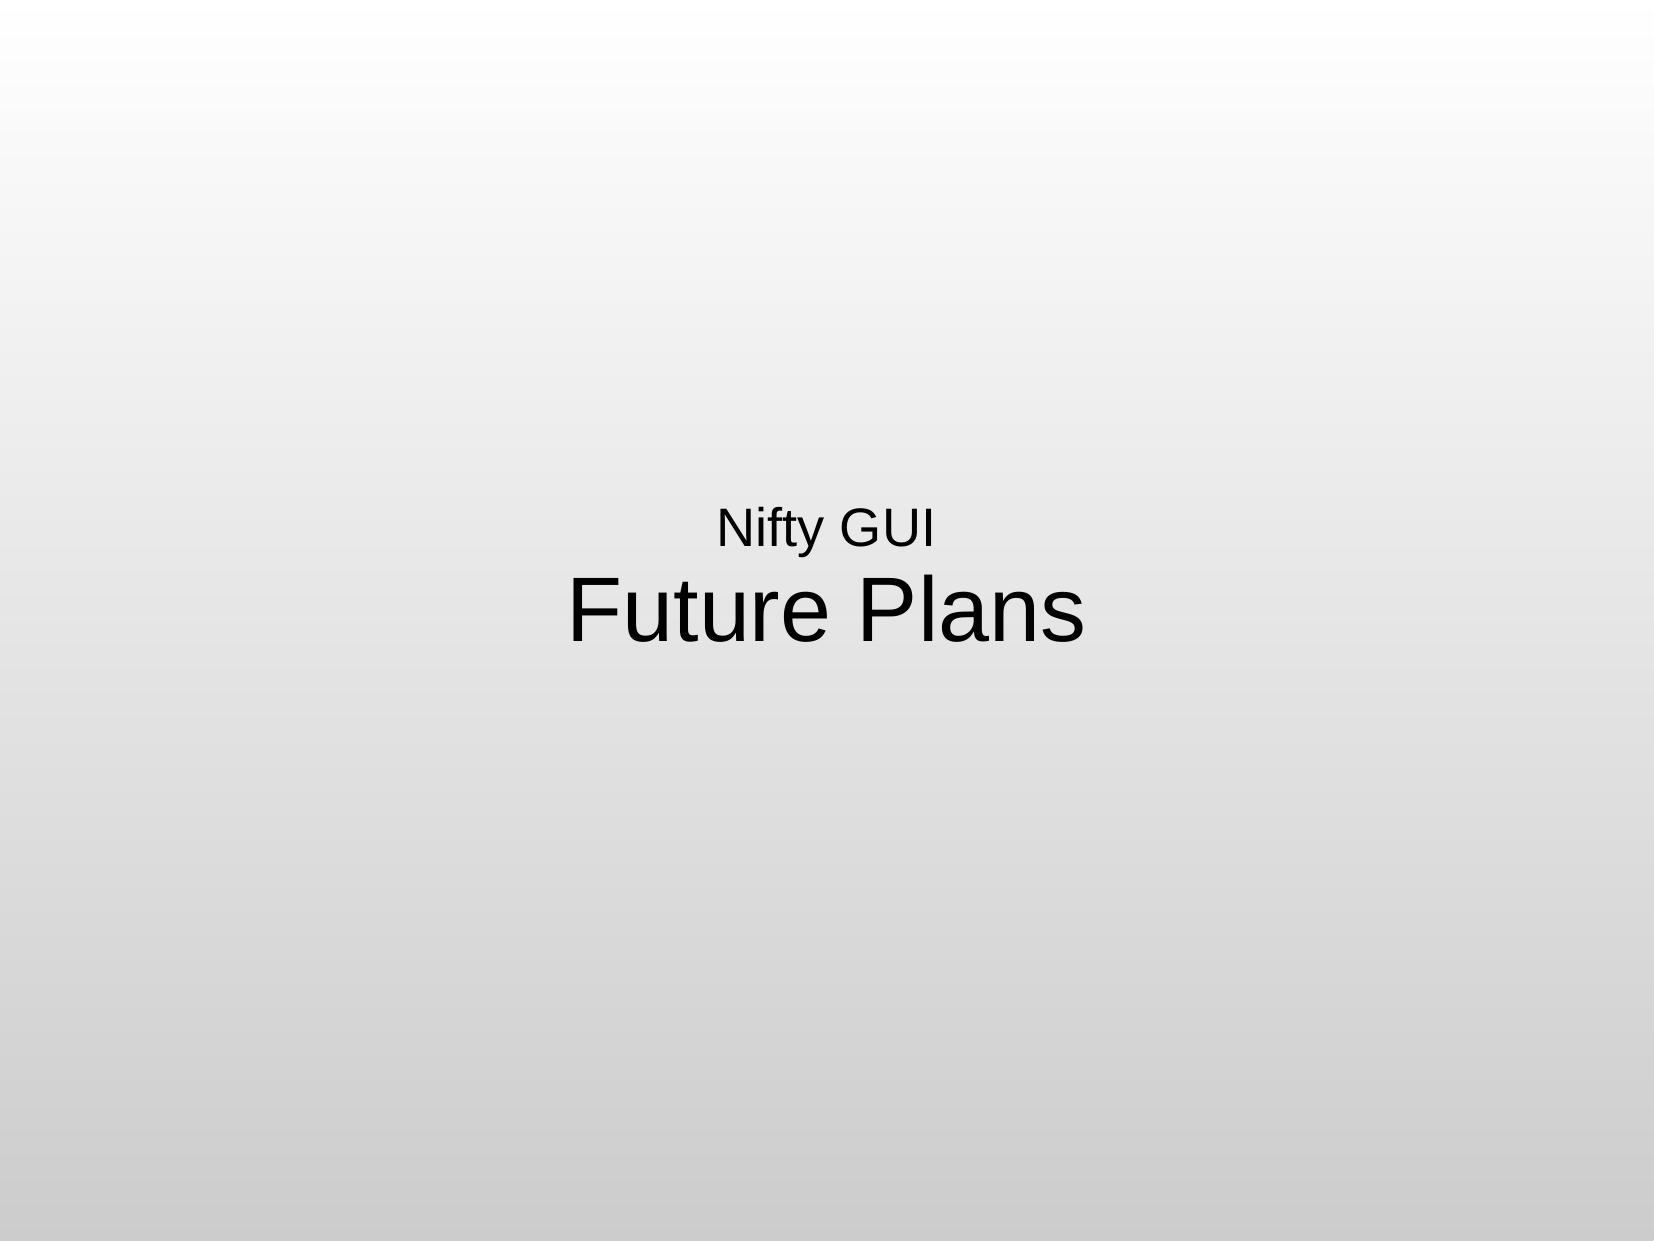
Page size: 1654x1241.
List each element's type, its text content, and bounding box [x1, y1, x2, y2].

subtitle Nifty GUI Future Plans [82, 49, 1571, 1109]
